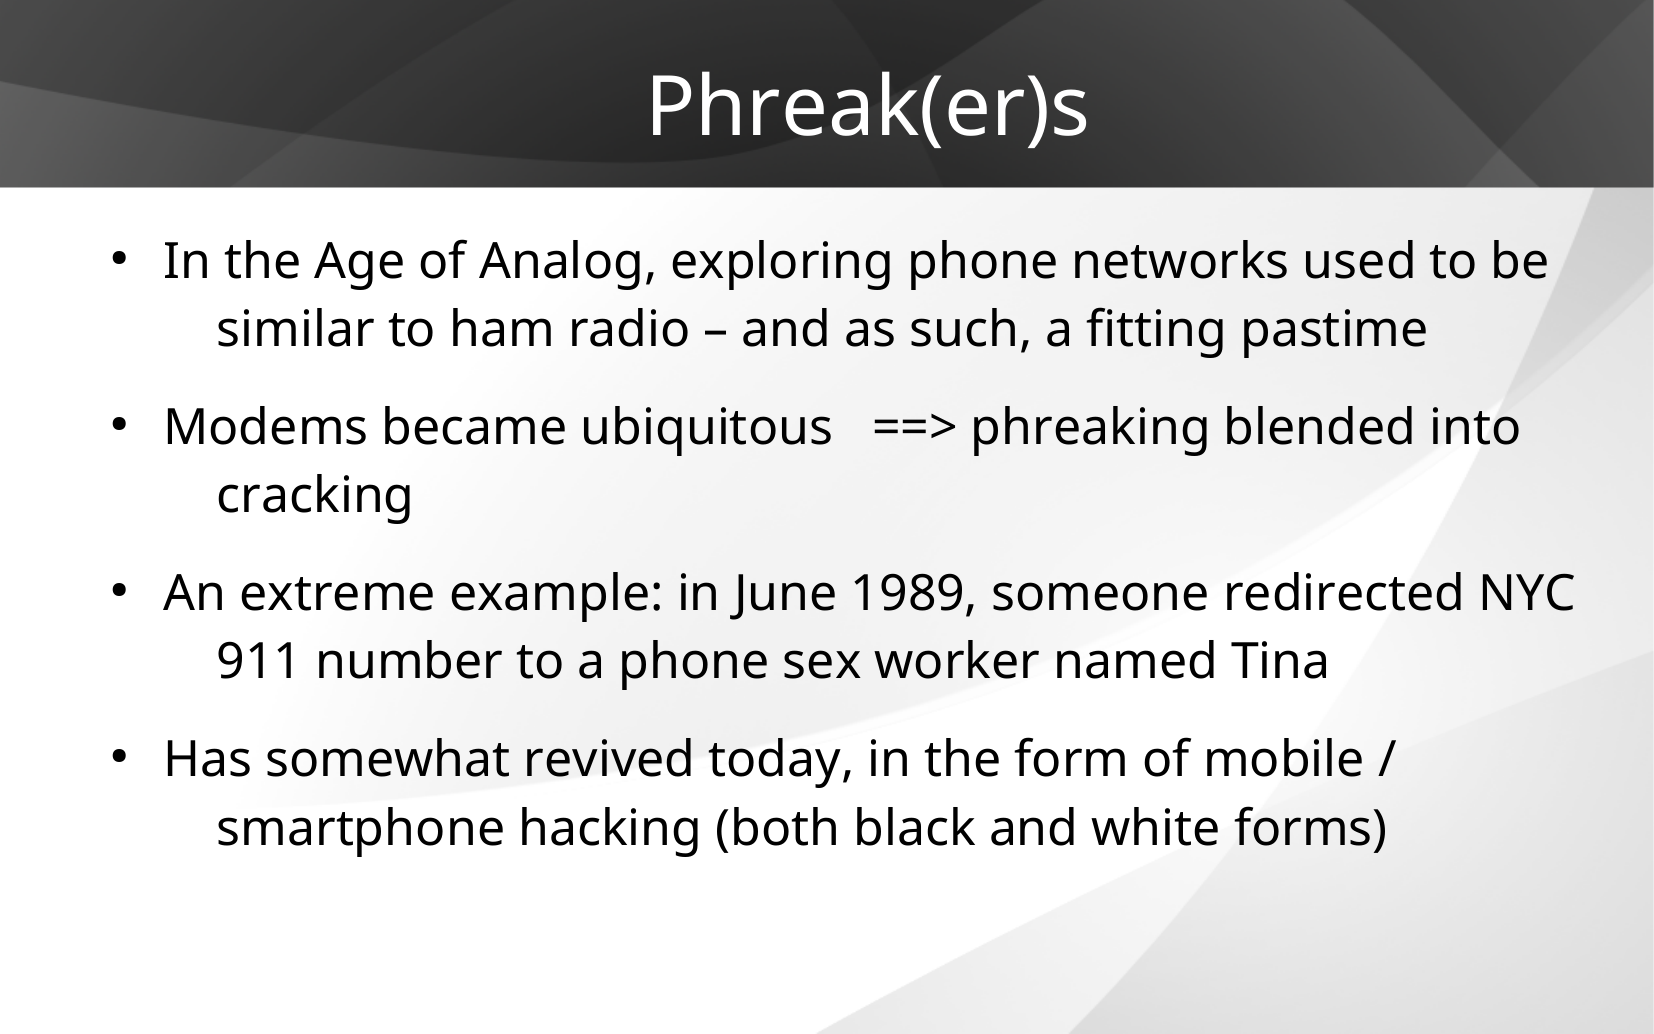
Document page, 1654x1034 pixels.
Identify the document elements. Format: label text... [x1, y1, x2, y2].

list In the Age of Analog, exploring phone networks used to be similar to ham radio – and as such, a fitting pastime Modems became ubiquitous ==> phreaking blended into cracking An extreme example: in June 1989, someone redirected NYC 911 number to a phone sex worker named Tina Has somewhat revived today, in the form of mobile / smartphone hacking (both black and white forms) [75, 225, 1613, 1013]
picture [0, 0, 1654, 1034]
title Phreak(er)s [124, 0, 1613, 208]
